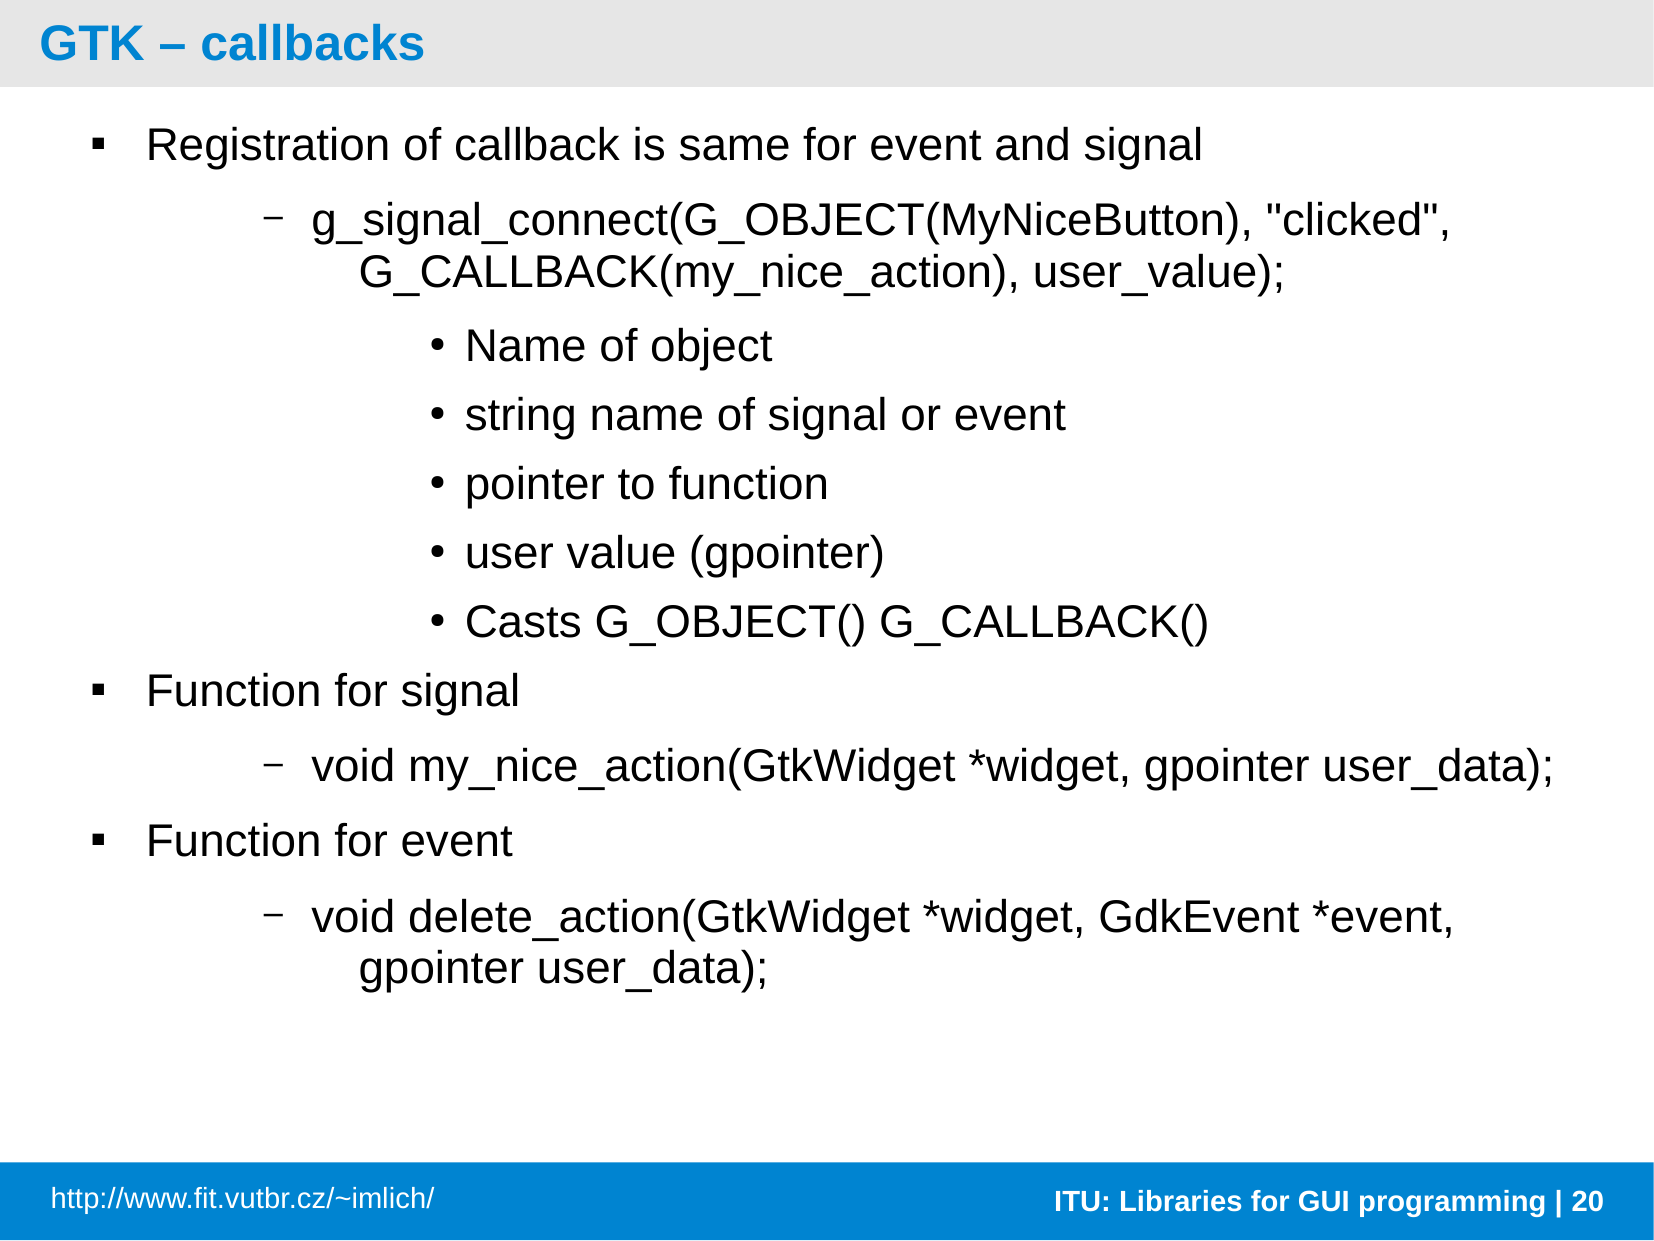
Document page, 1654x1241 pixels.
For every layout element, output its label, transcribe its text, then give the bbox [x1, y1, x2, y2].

list Registration of callback is same for event and signal g_signal_connect(G_OBJECT(MyNiceButton), "clicked", G_CALLBACK(my_nice_action), user_value); Name of object string name of signal or event pointer to function user value (gpointer) Casts G_OBJECT() G_CALLBACK() Function for signal void my_nice_action(GtkWidget *widget, gpointer user_data); Function for event void delete_action(GtkWidget *widget, GdkEvent *event, gpointer user_data); [75, 119, 1564, 1111]
title GTK – callbacks [39, 11, 1615, 76]
